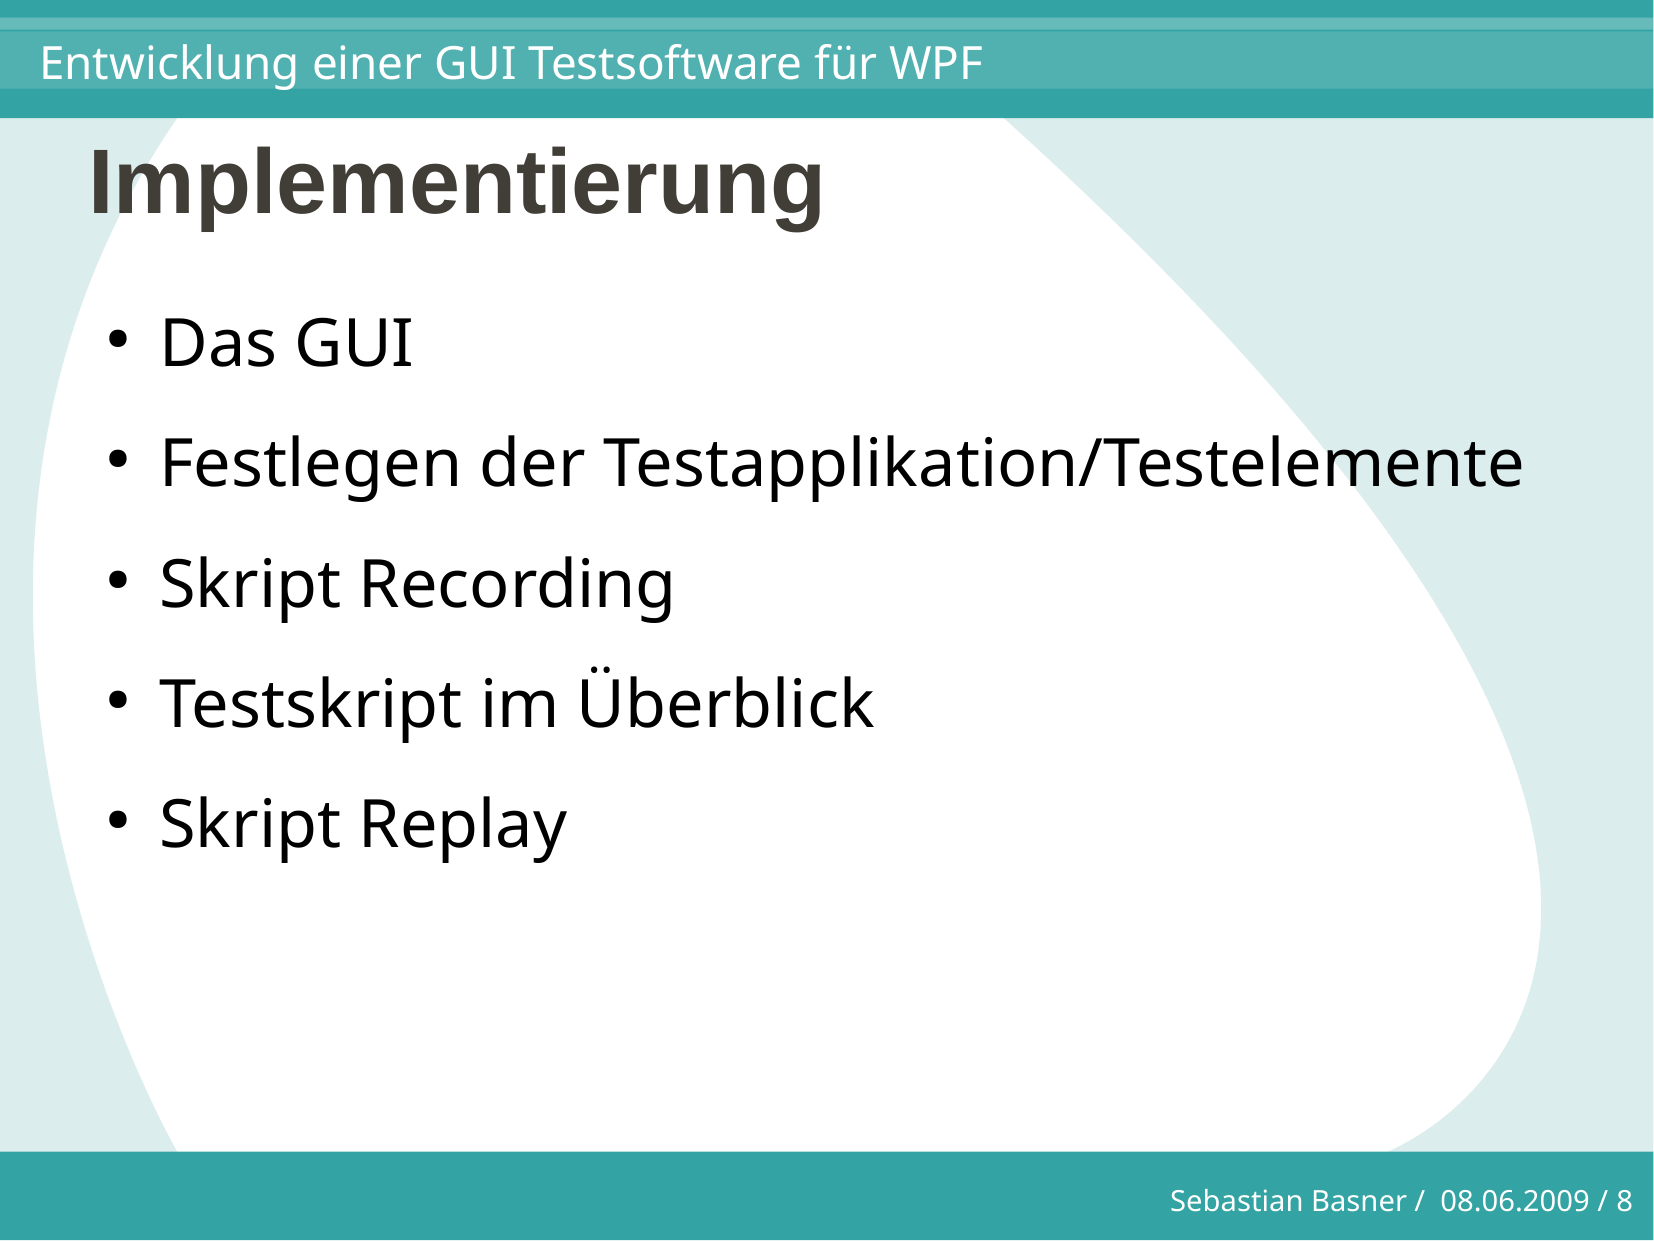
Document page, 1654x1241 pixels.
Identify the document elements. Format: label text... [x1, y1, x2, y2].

title Implementierung [88, 130, 1577, 234]
list Das GUI Festlegen der Testapplikation/Testelemente Skript Recording Testskript im Überblick Skript Replay [88, 295, 1577, 1099]
